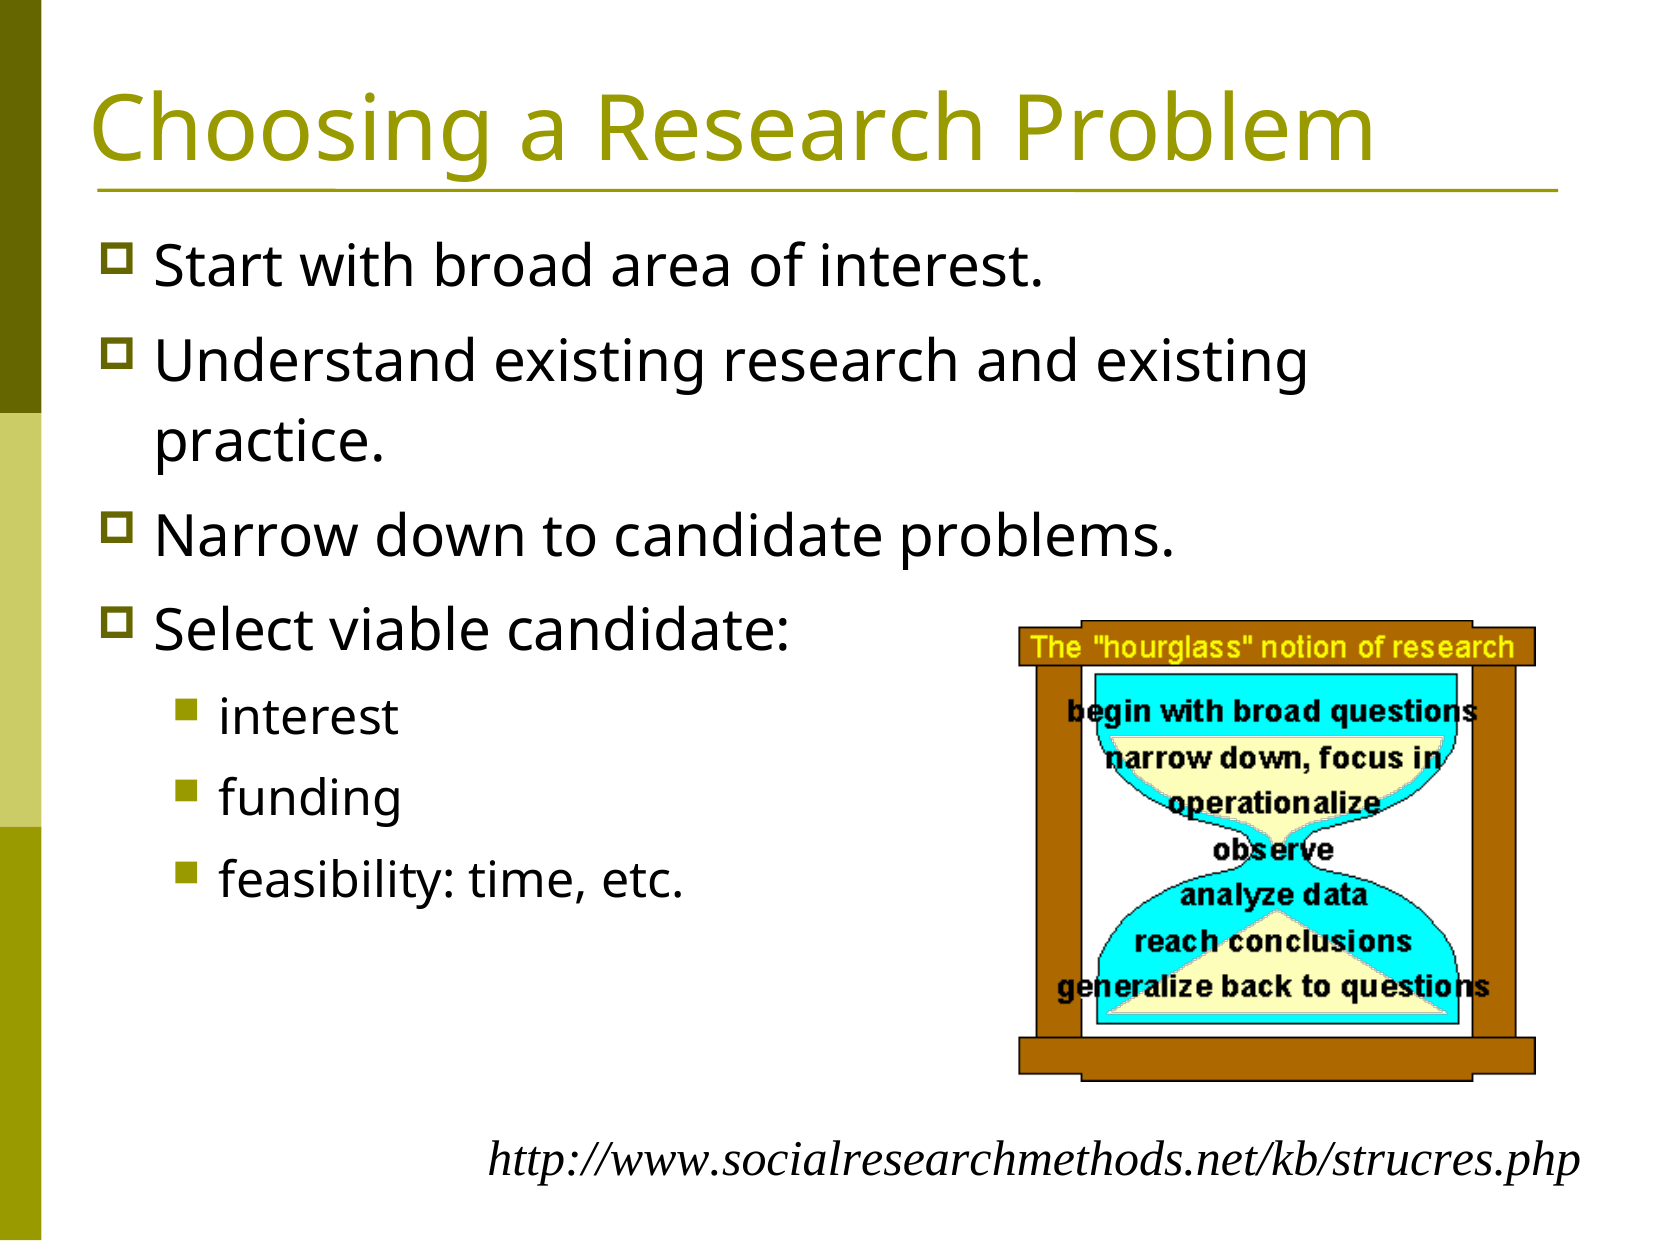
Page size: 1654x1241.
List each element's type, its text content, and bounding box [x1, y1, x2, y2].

title Choosing a Research Problem [88, 43, 1577, 207]
list Start with broad area of interest. Understand existing research and existing practice. Narrow down to candidate problems. Select viable candidate: interest funding feasibility: time, etc. [82, 216, 1571, 951]
text_box http://www.socialresearchmethods.net/kb/strucres.php [472, 1122, 1597, 1194]
picture [1017, 620, 1536, 1082]
